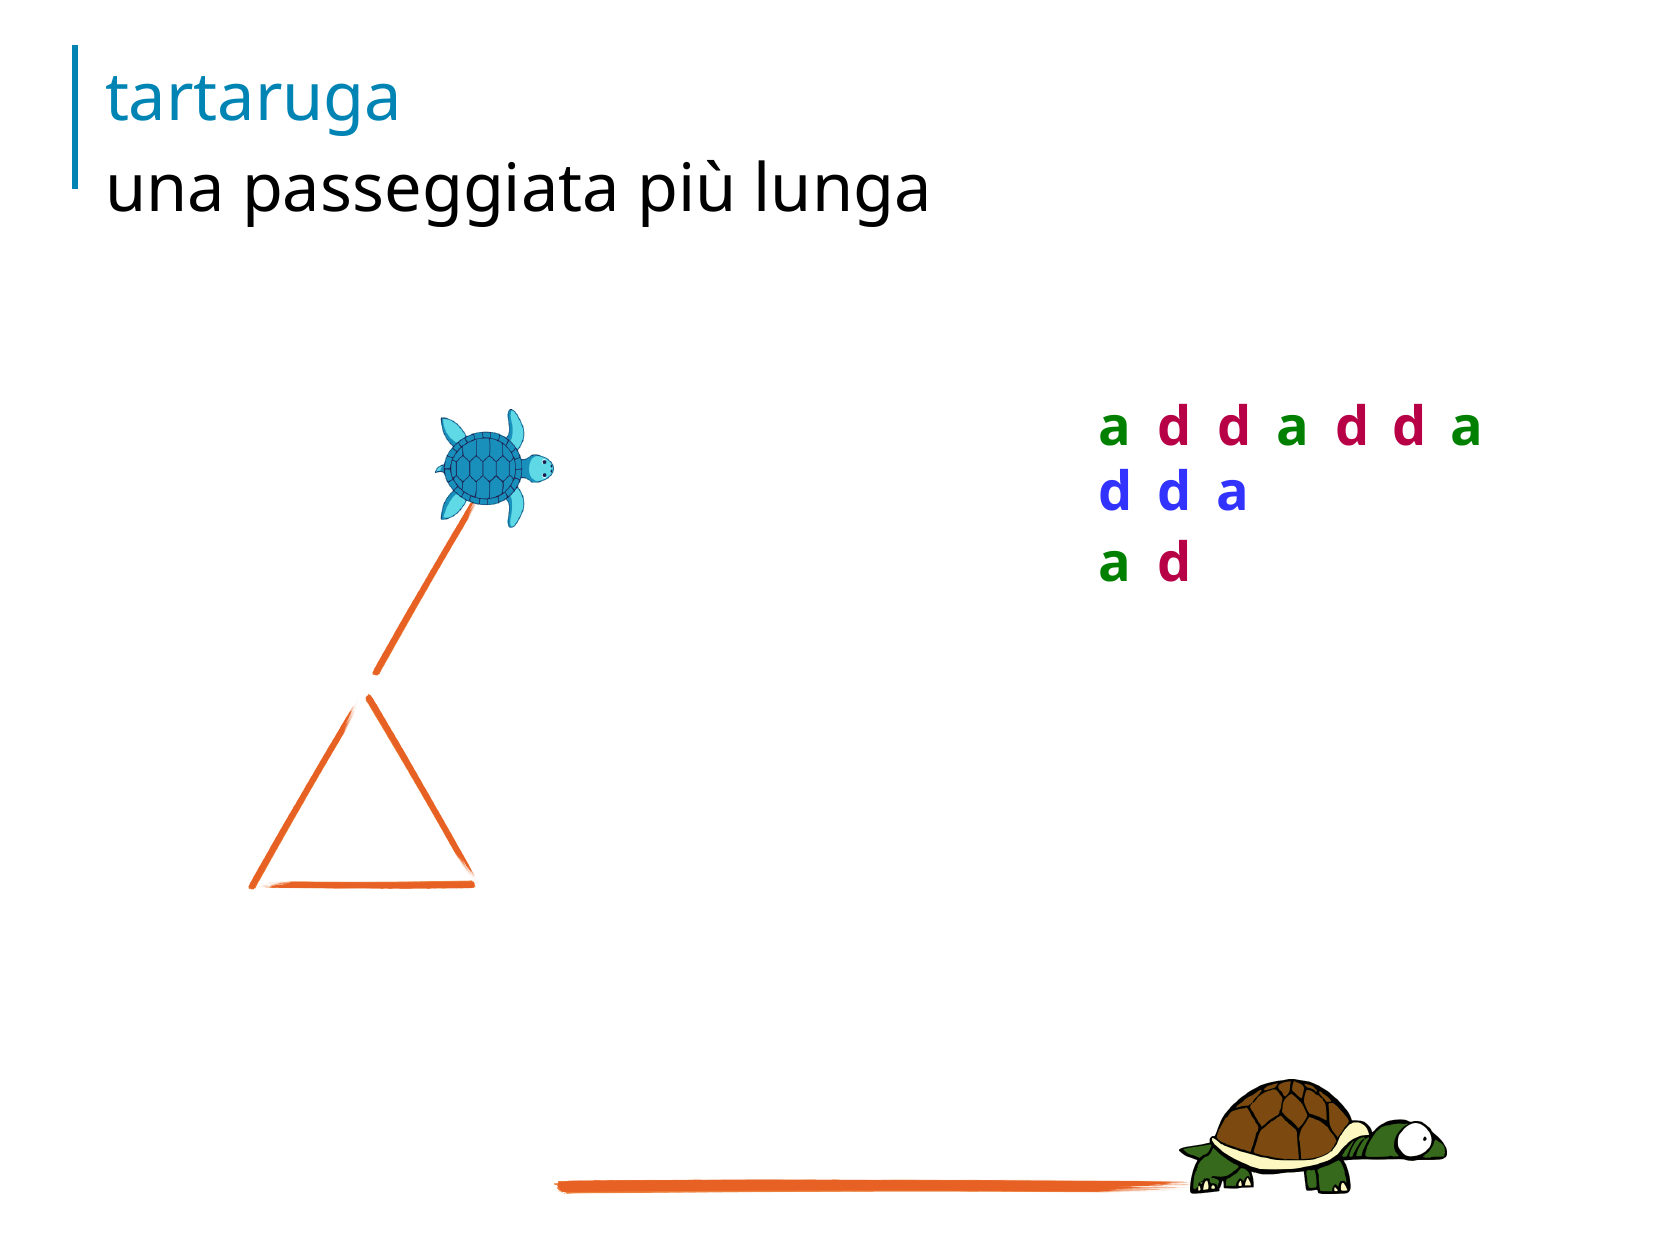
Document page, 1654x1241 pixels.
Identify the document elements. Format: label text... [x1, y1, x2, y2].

text_box d [1142, 383, 1202, 472]
picture [553, 1079, 1447, 1194]
text_box d [1142, 537, 1219, 609]
text_box d [1084, 472, 1142, 537]
title tartaruga una passeggiata più lunga [105, 49, 1571, 200]
text_box d [1377, 384, 1454, 473]
text_box a [1261, 383, 1320, 472]
text_box a [1201, 472, 1278, 537]
text_box a [1083, 520, 1142, 609]
text_box a [1454, 384, 1512, 473]
text_box d [1142, 472, 1201, 537]
picture [246, 692, 481, 892]
text_box a [1083, 383, 1142, 472]
text_box d [1320, 383, 1397, 472]
picture [370, 409, 554, 678]
text_box d [1202, 383, 1261, 472]
